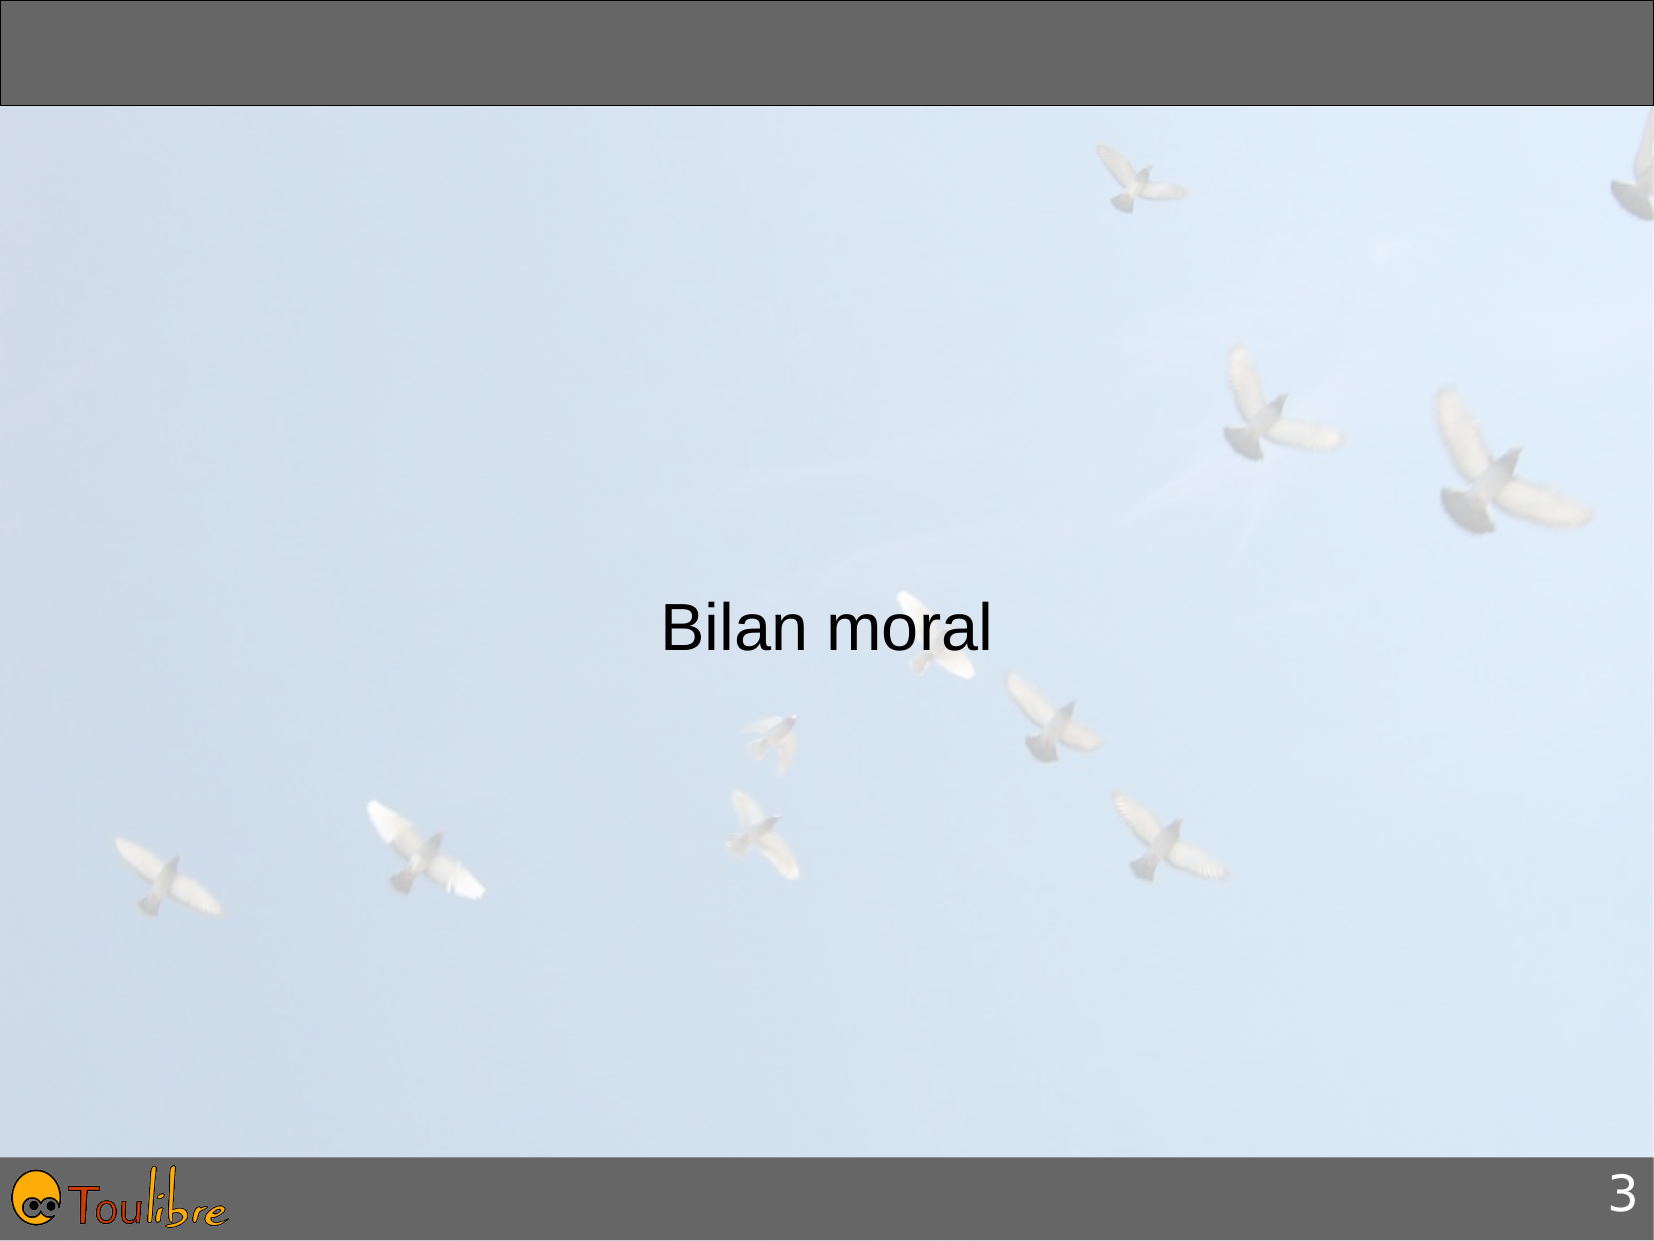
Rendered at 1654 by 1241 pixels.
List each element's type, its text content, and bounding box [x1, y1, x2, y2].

subtitle Bilan moral [82, 154, 1571, 1102]
picture [11, 1165, 229, 1228]
